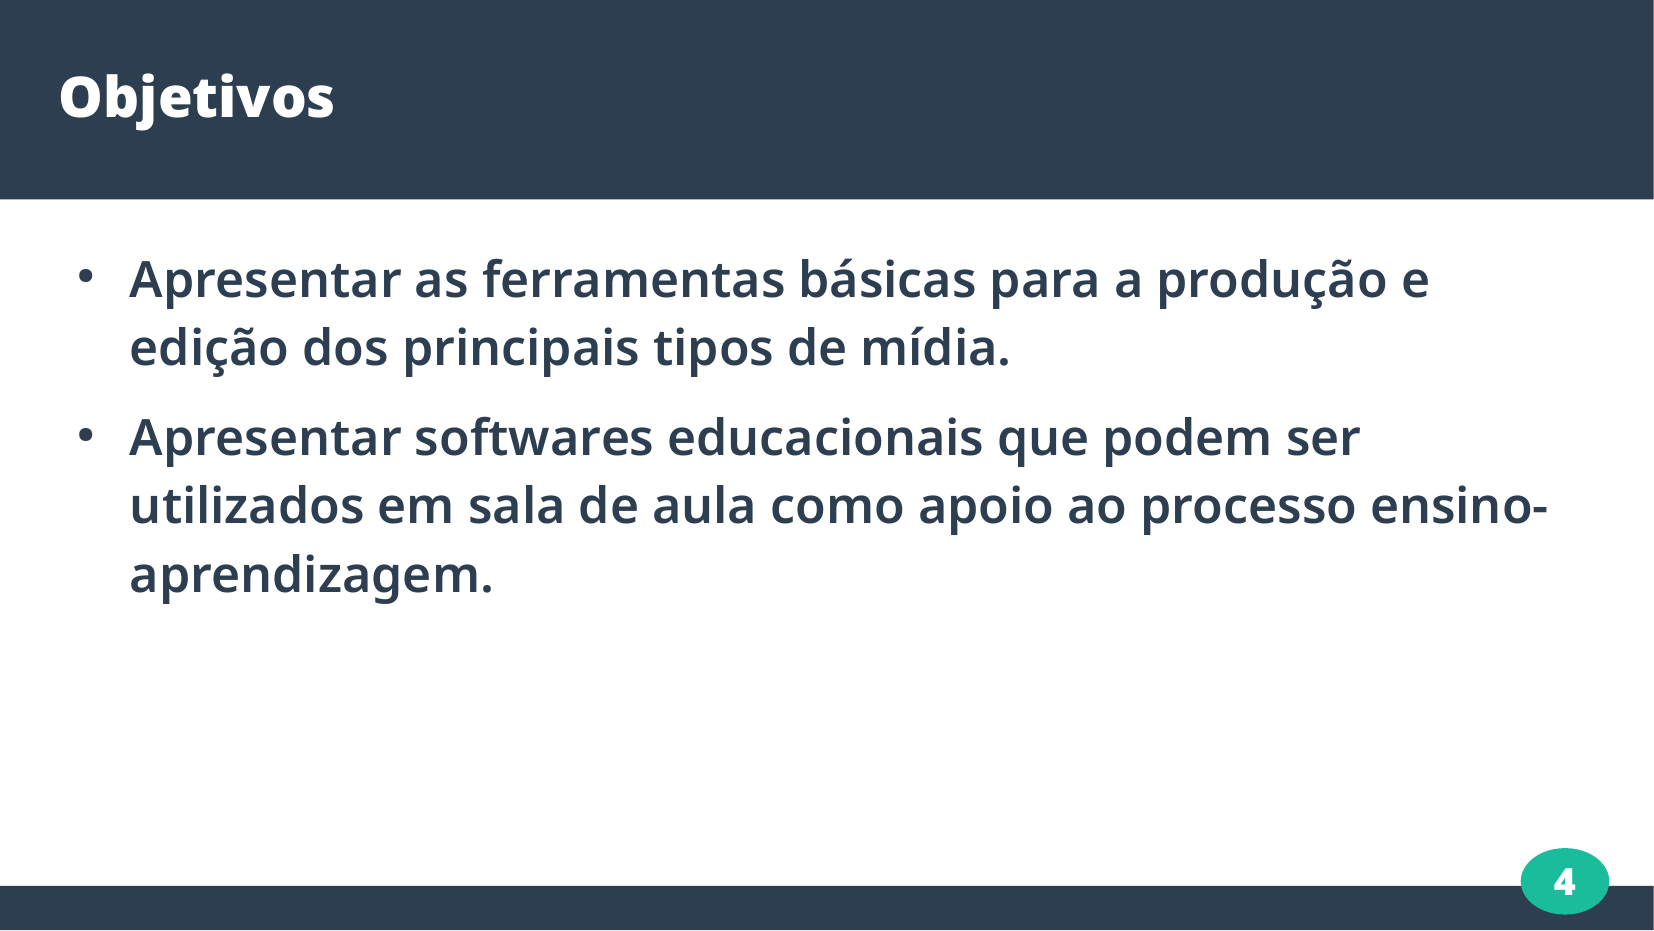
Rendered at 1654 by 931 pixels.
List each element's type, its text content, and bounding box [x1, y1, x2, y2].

title Objetivos [59, 37, 1595, 155]
list Apresentar as ferramentas básicas para a produção e edição dos principais tipos de mídia. Apresentar softwares educacionais que podem ser utilizados em sala de aula como apoio ao processo ensino-aprendizagem. [59, 243, 1595, 864]
